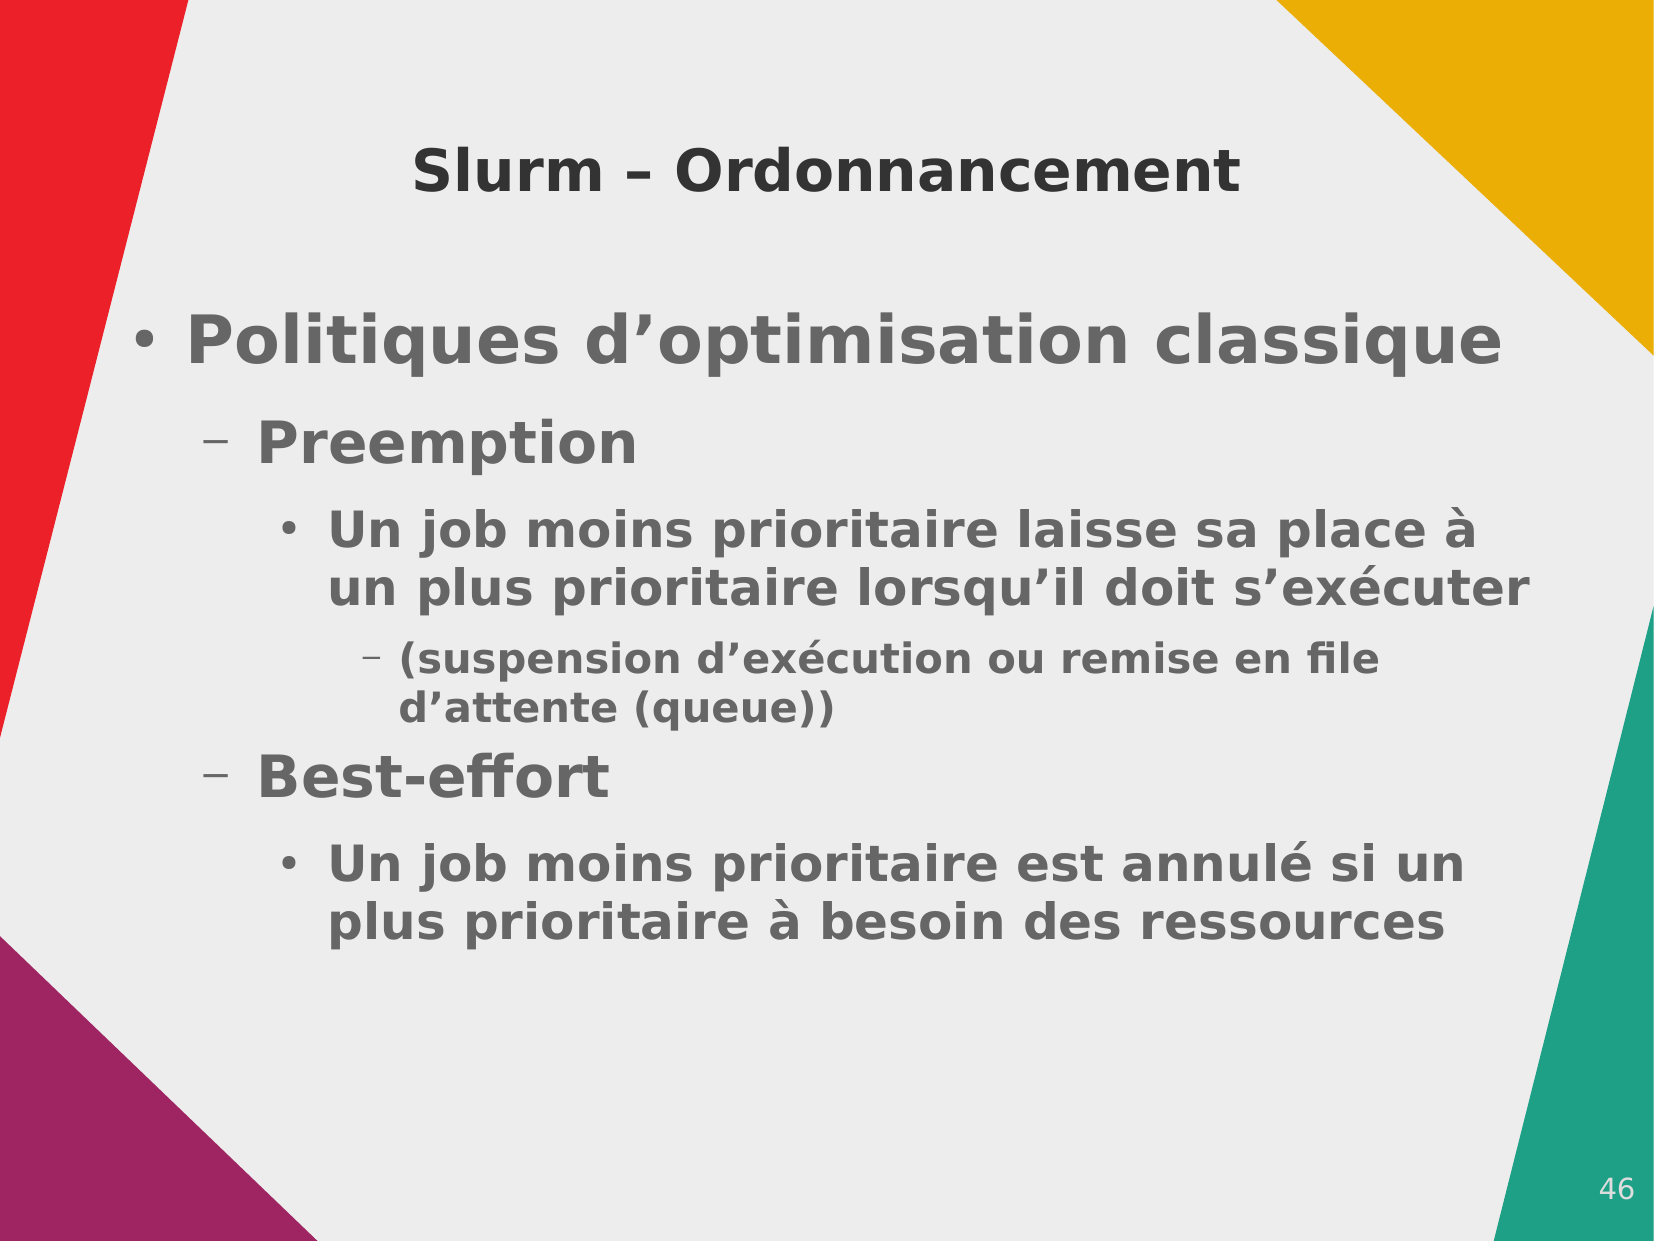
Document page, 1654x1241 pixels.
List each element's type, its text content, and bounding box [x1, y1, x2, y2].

list Politiques d’optimisation classique Preemption Un job moins prioritaire laisse sa place à un plus prioritaire lorsqu’il doit s’exécuter (suspension d’exécution ou remise en file d’attente (queue)) Best-effort Un job moins prioritaire est annulé si un plus prioritaire à besoin des ressources [114, 302, 1539, 1217]
title Slurm – Ordonnancement [114, 73, 1539, 271]
